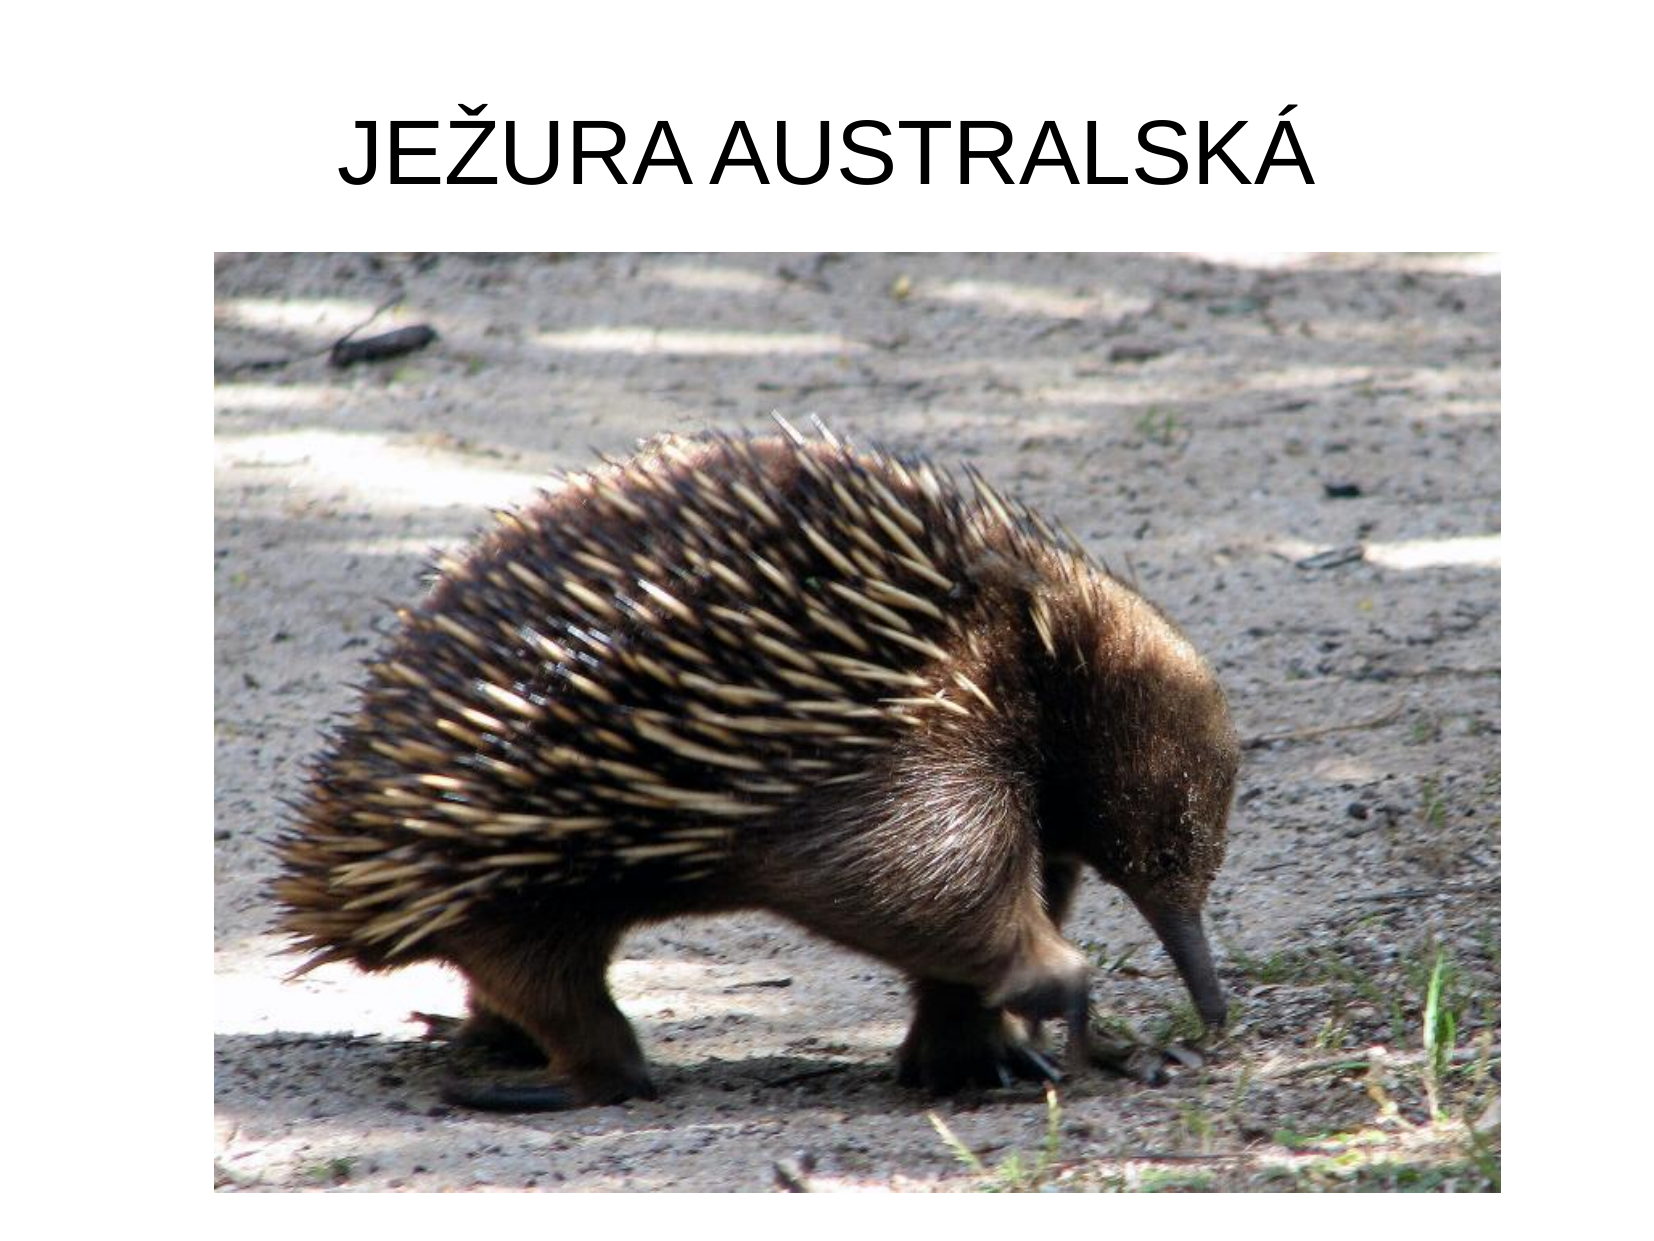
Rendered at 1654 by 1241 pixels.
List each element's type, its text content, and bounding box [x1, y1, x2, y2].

title JEŽURA AUSTRALSKÁ [82, 49, 1571, 257]
picture [214, 252, 1501, 1193]
